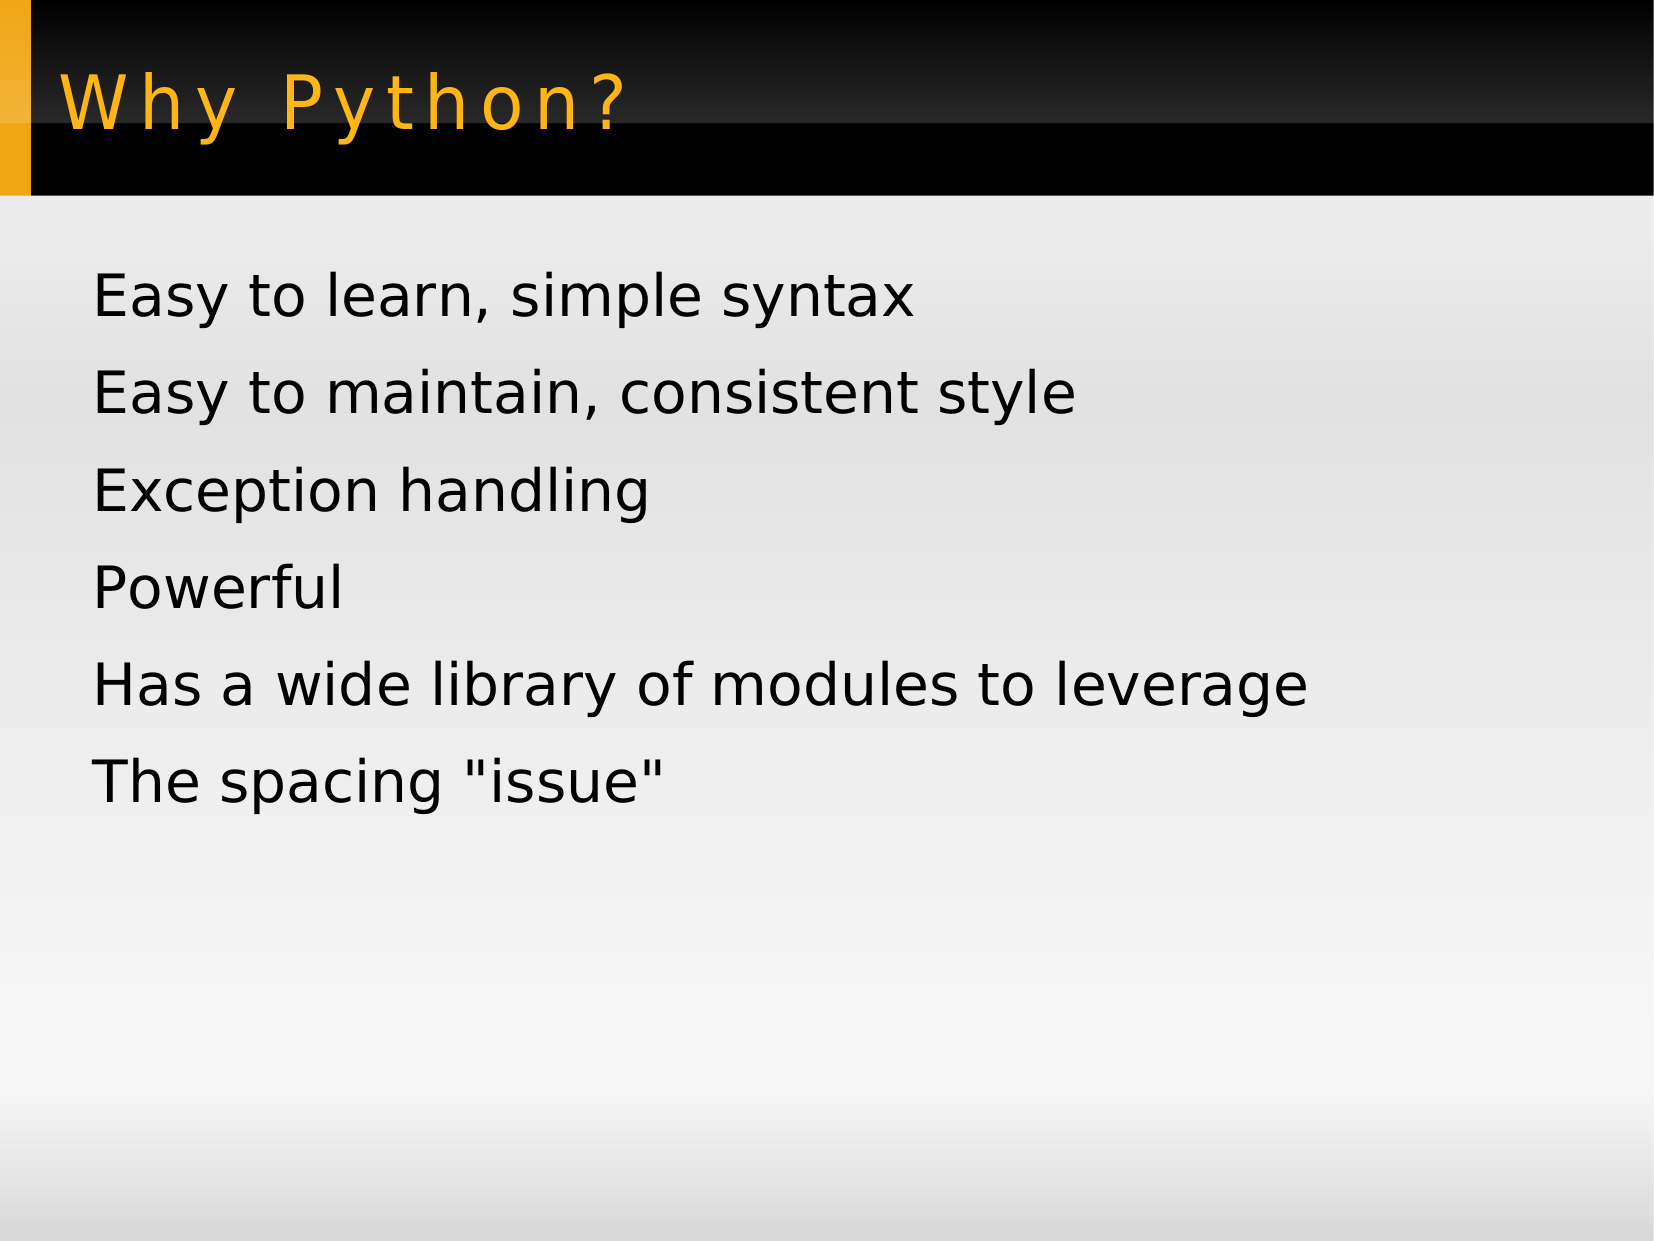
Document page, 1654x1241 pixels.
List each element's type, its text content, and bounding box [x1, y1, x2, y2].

picture [0, 0, 1654, 1241]
title Why Python? [59, 29, 1270, 178]
list Easy to learn, simple syntax Easy to maintain, consistent style Exception handling Powerful Has a wide library of modules to leverage The spacing "issue" [75, 262, 1564, 1082]
